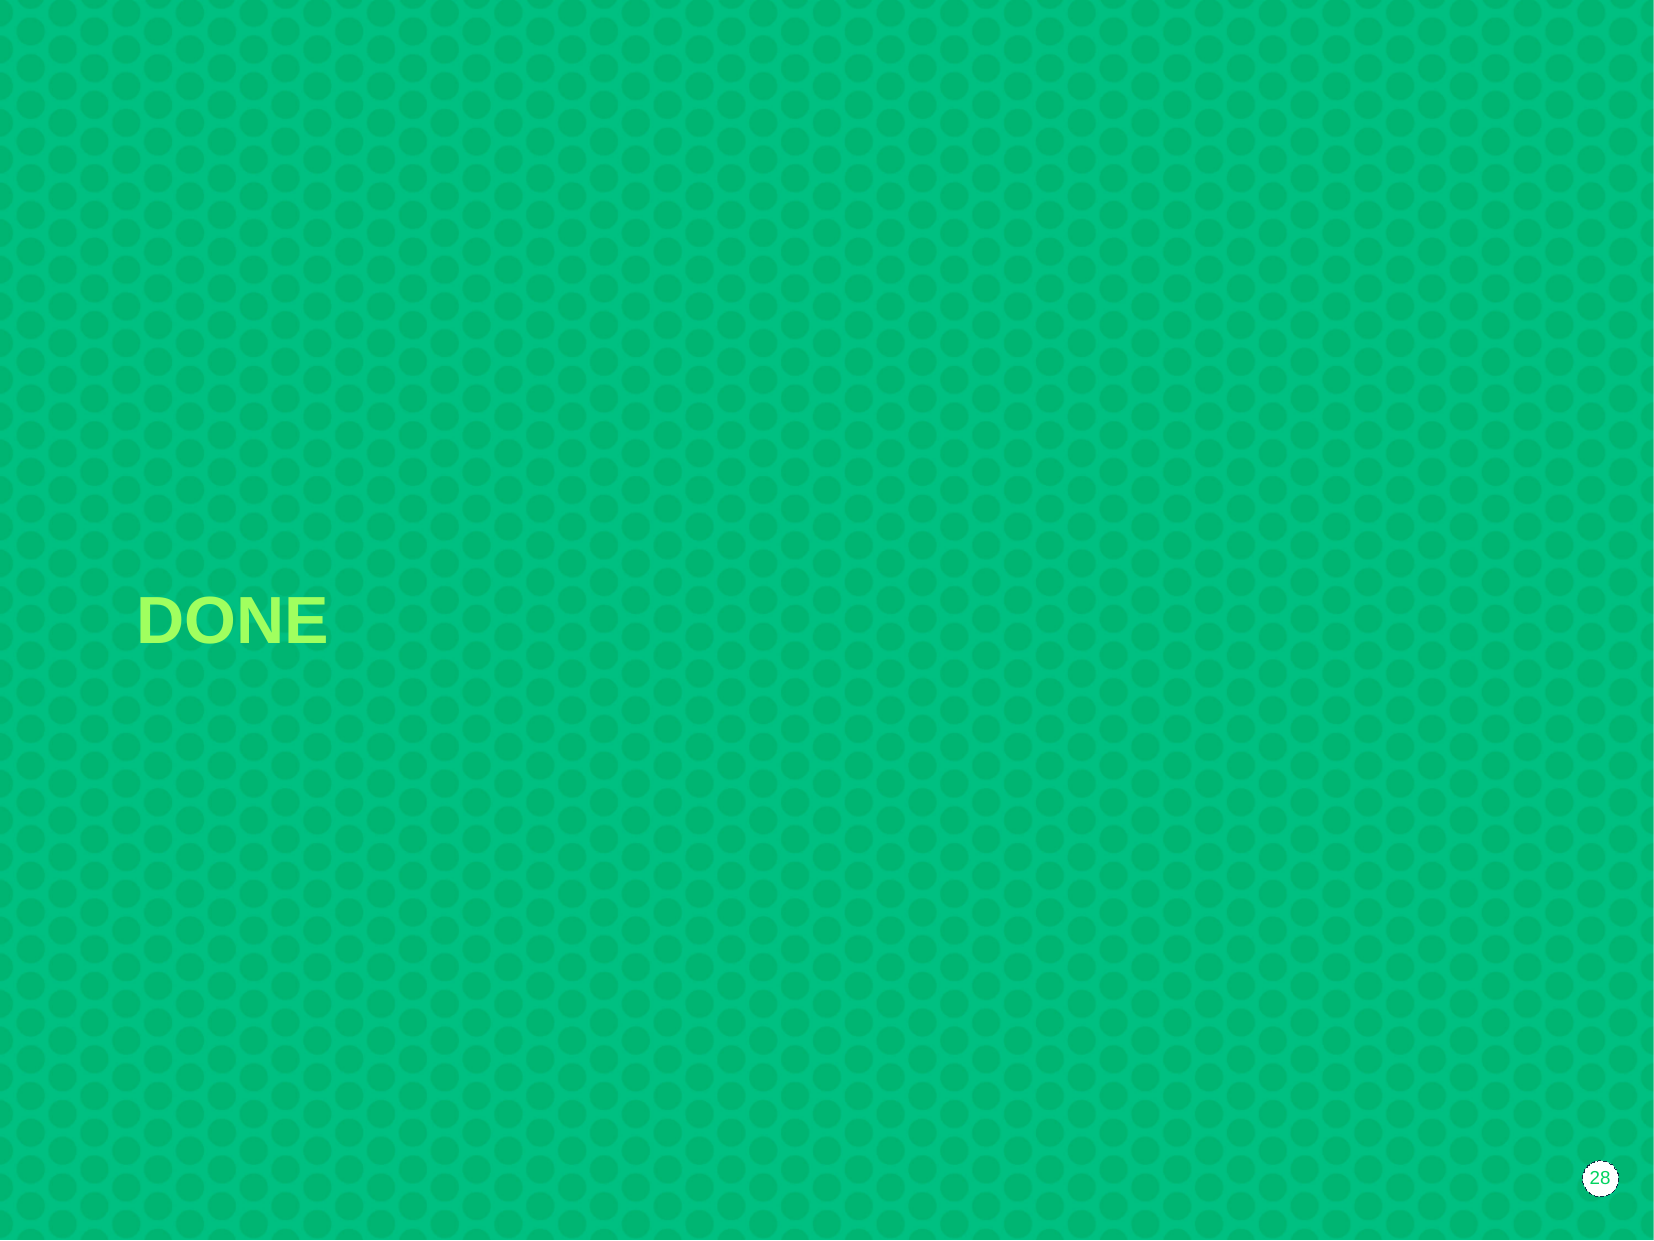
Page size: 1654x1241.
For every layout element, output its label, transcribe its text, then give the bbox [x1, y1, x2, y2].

title DONE [121, 516, 1531, 724]
picture [0, 0, 1654, 1240]
